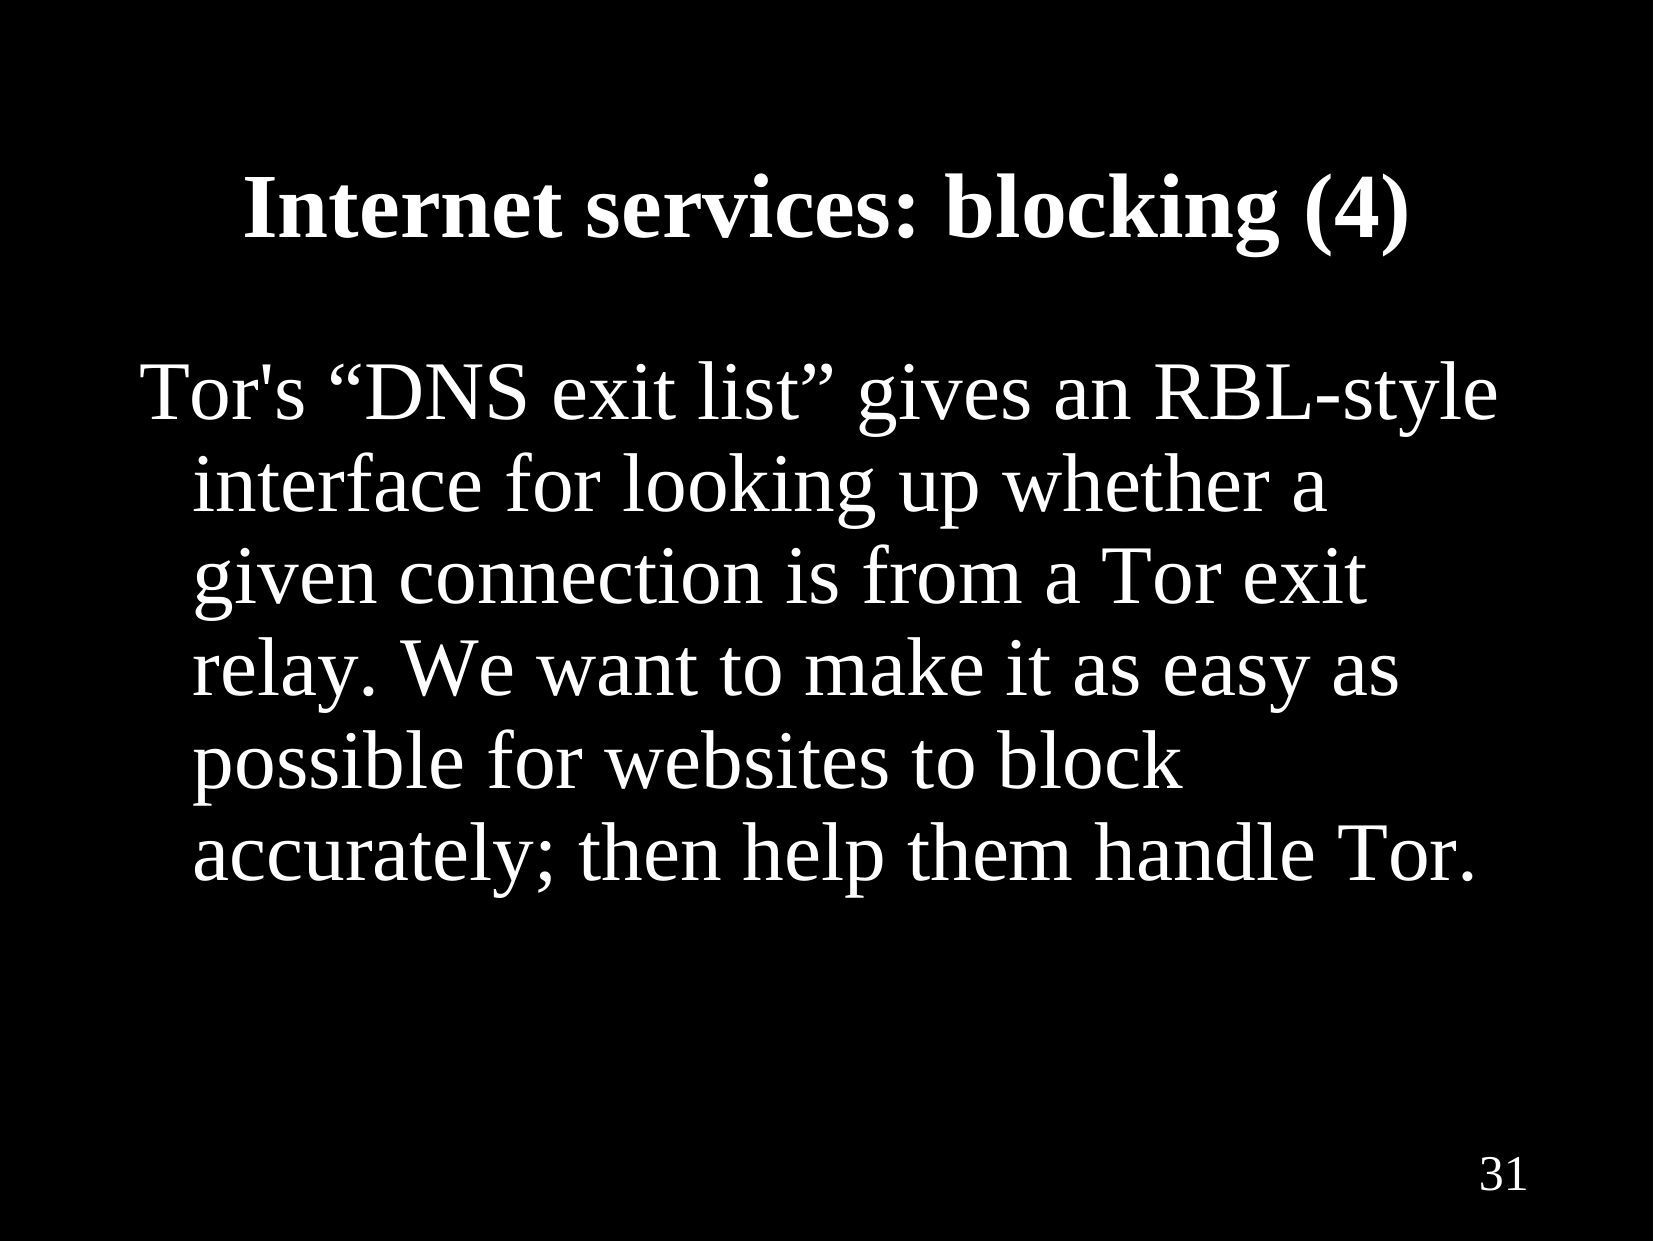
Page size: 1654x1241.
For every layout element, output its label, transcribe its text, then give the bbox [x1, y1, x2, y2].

title Internet services: blocking (4) [121, 103, 1534, 311]
list Tor's “DNS exit list” gives an RBL-style interface for looking up whether a given connection is from a Tor exit relay. We want to make it as easy as possible for websites to block accurately; then help them handle Tor. [121, 344, 1534, 1127]
